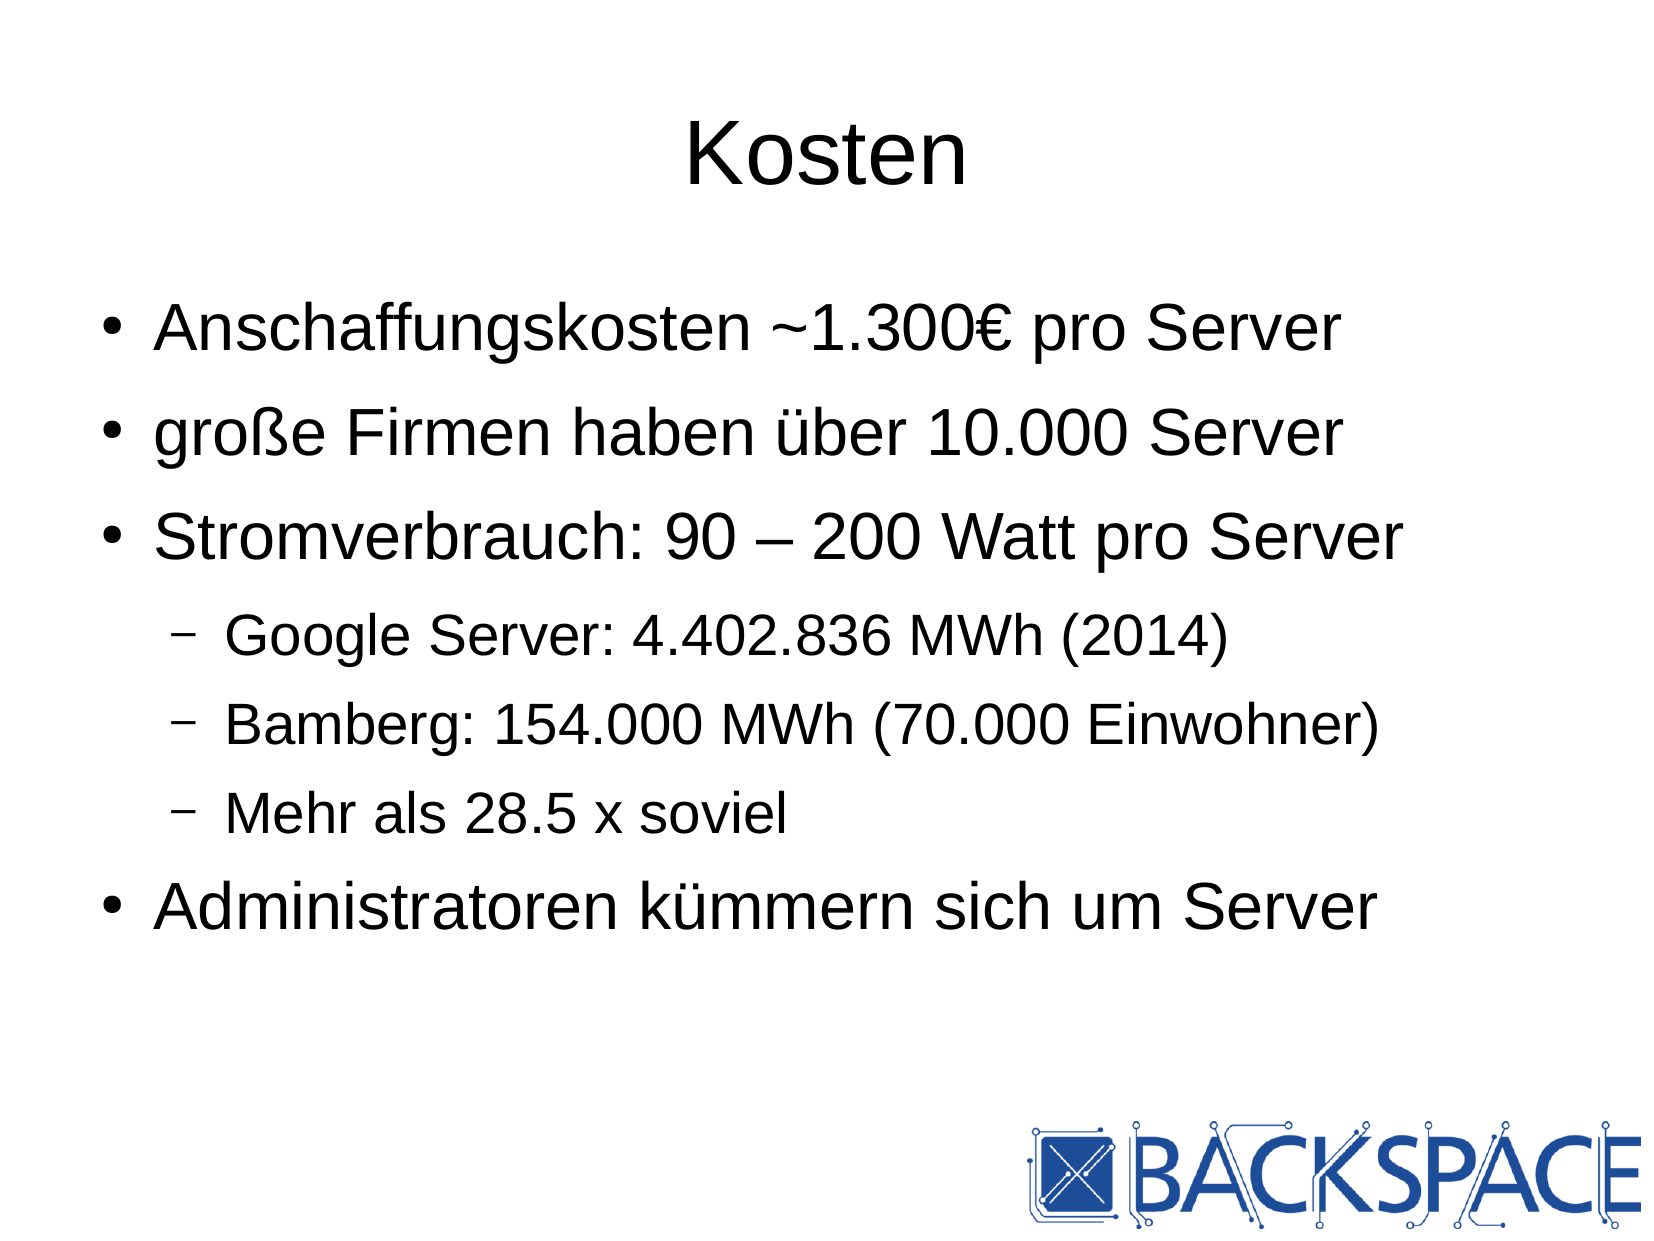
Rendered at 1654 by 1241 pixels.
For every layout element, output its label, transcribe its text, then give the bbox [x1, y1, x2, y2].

list Anschaffungskosten ~1.300€ pro Server große Firmen haben über 10.000 Server Stromverbrauch: 90 – 200 Watt pro Server Google Server: 4.402.836 MWh (2014) Bamberg: 154.000 MWh (70.000 Einwohner) Mehr als 28.5 x soviel Administratoren kümmern sich um Server [82, 290, 1538, 1010]
title Kosten [82, 49, 1571, 257]
picture [1027, 1121, 1641, 1229]
